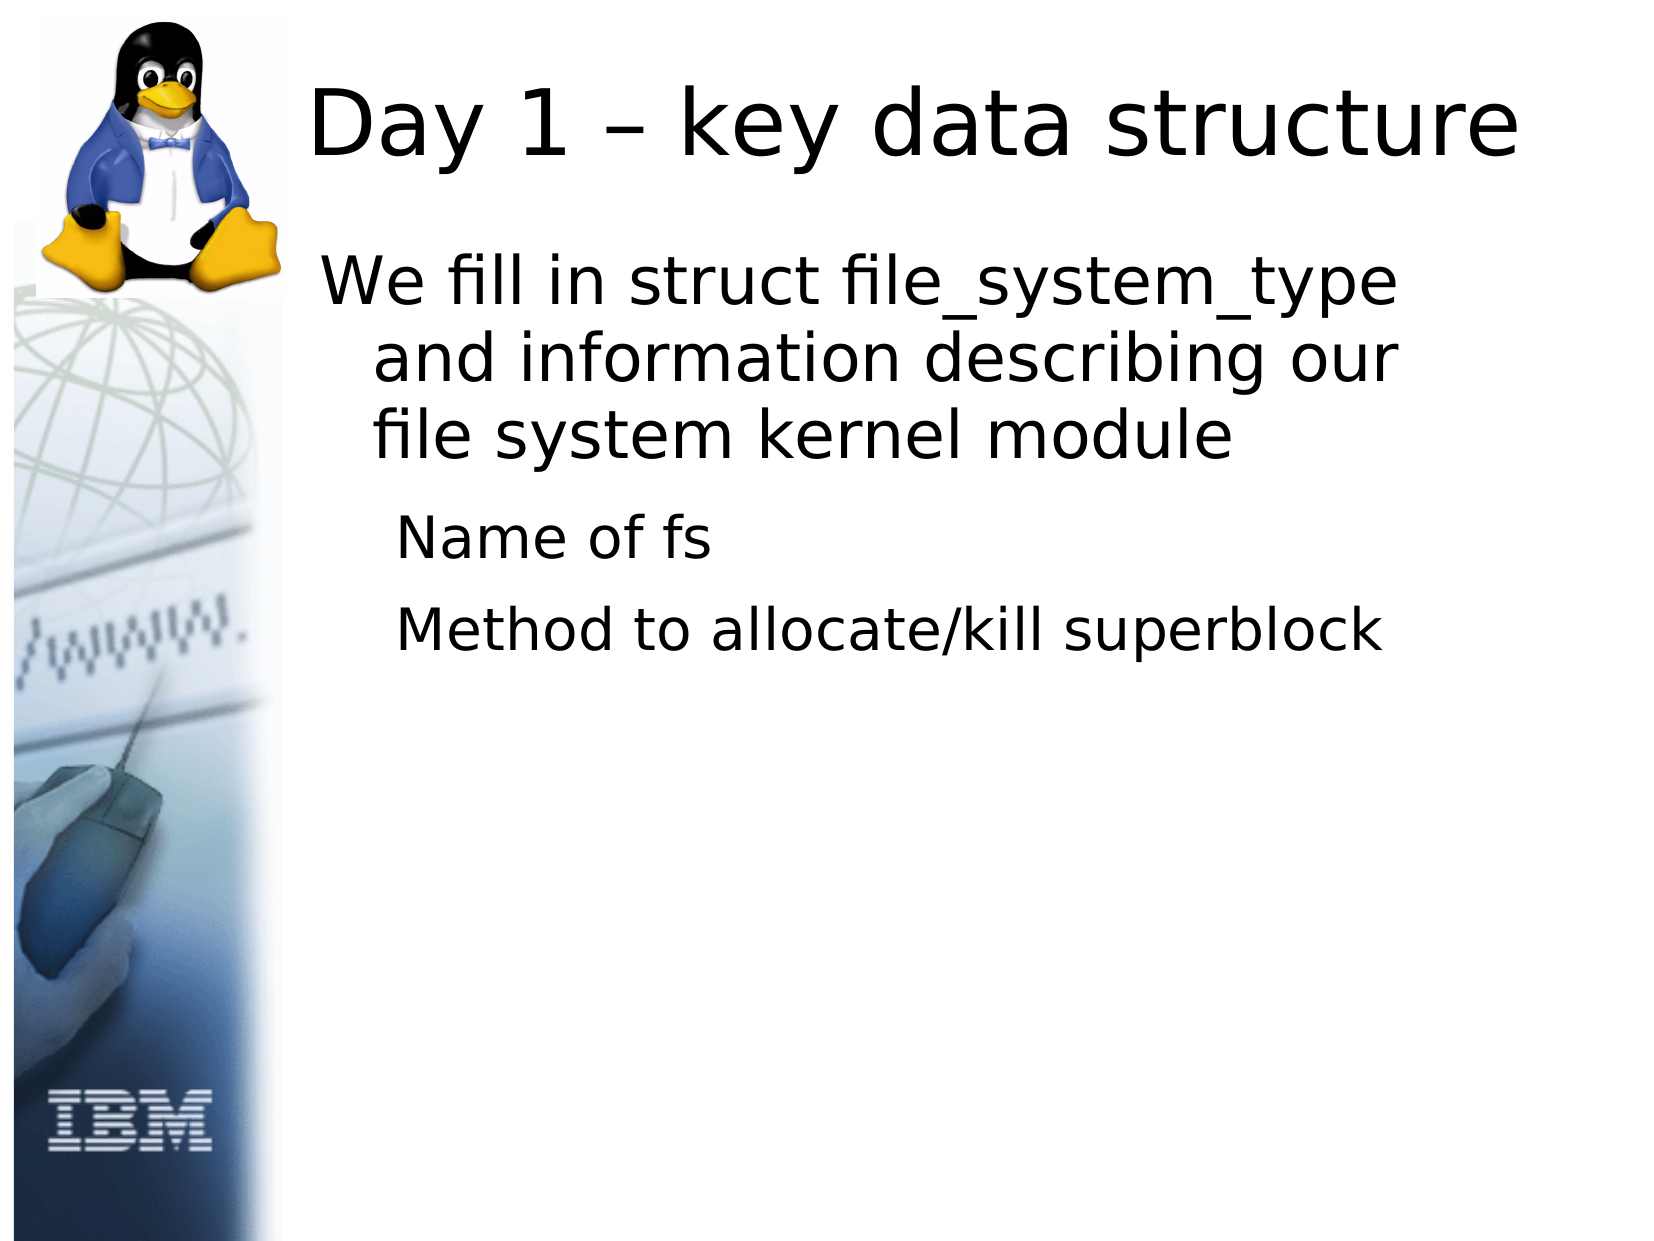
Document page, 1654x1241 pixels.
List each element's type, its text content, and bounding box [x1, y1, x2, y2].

list We fill in struct file_system_type and information describing our file system kernel module Name of fs Method to allocate/kill superblock [301, 243, 1520, 1182]
title Day 1 – key data structure [301, 39, 1528, 209]
